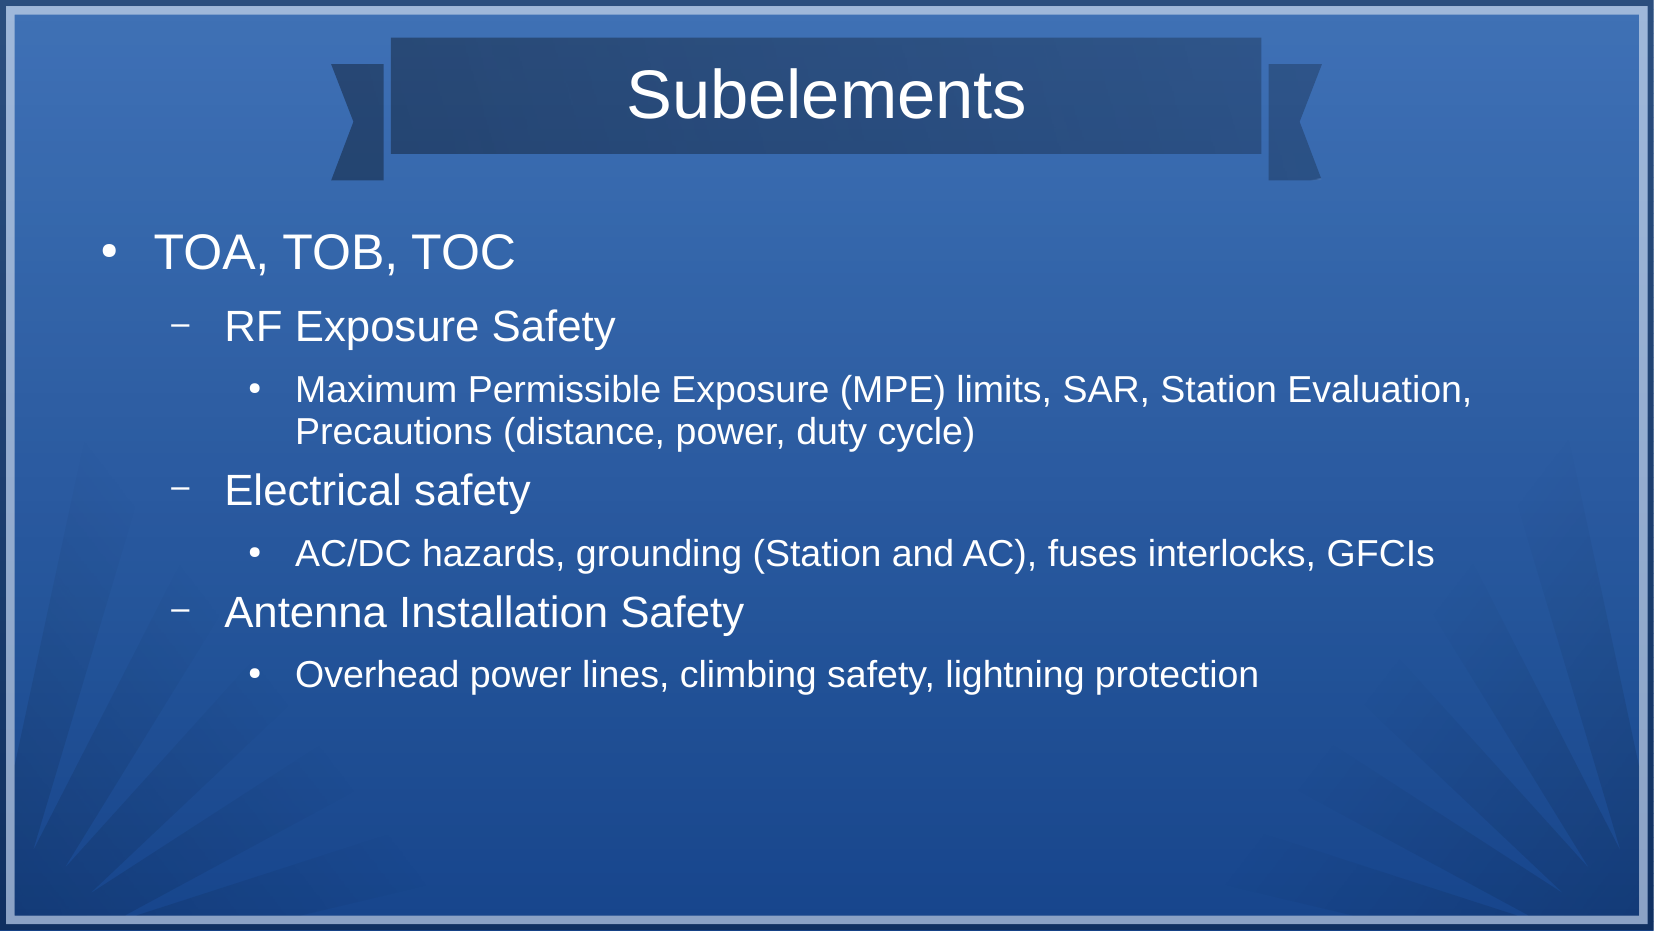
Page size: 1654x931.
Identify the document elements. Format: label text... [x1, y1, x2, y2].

title Subelements [389, 35, 1264, 154]
list TOA, TOB, TOC RF Exposure Safety Maximum Permissible Exposure (MPE) limits, SAR, Station Evaluation, Precautions (distance, power, duty cycle) Electrical safety AC/DC hazards, grounding (Station and AC), fuses interlocks, GFCIs Antenna Installation Safety Overhead power lines, climbing safety, lightning protection [82, 224, 1571, 848]
